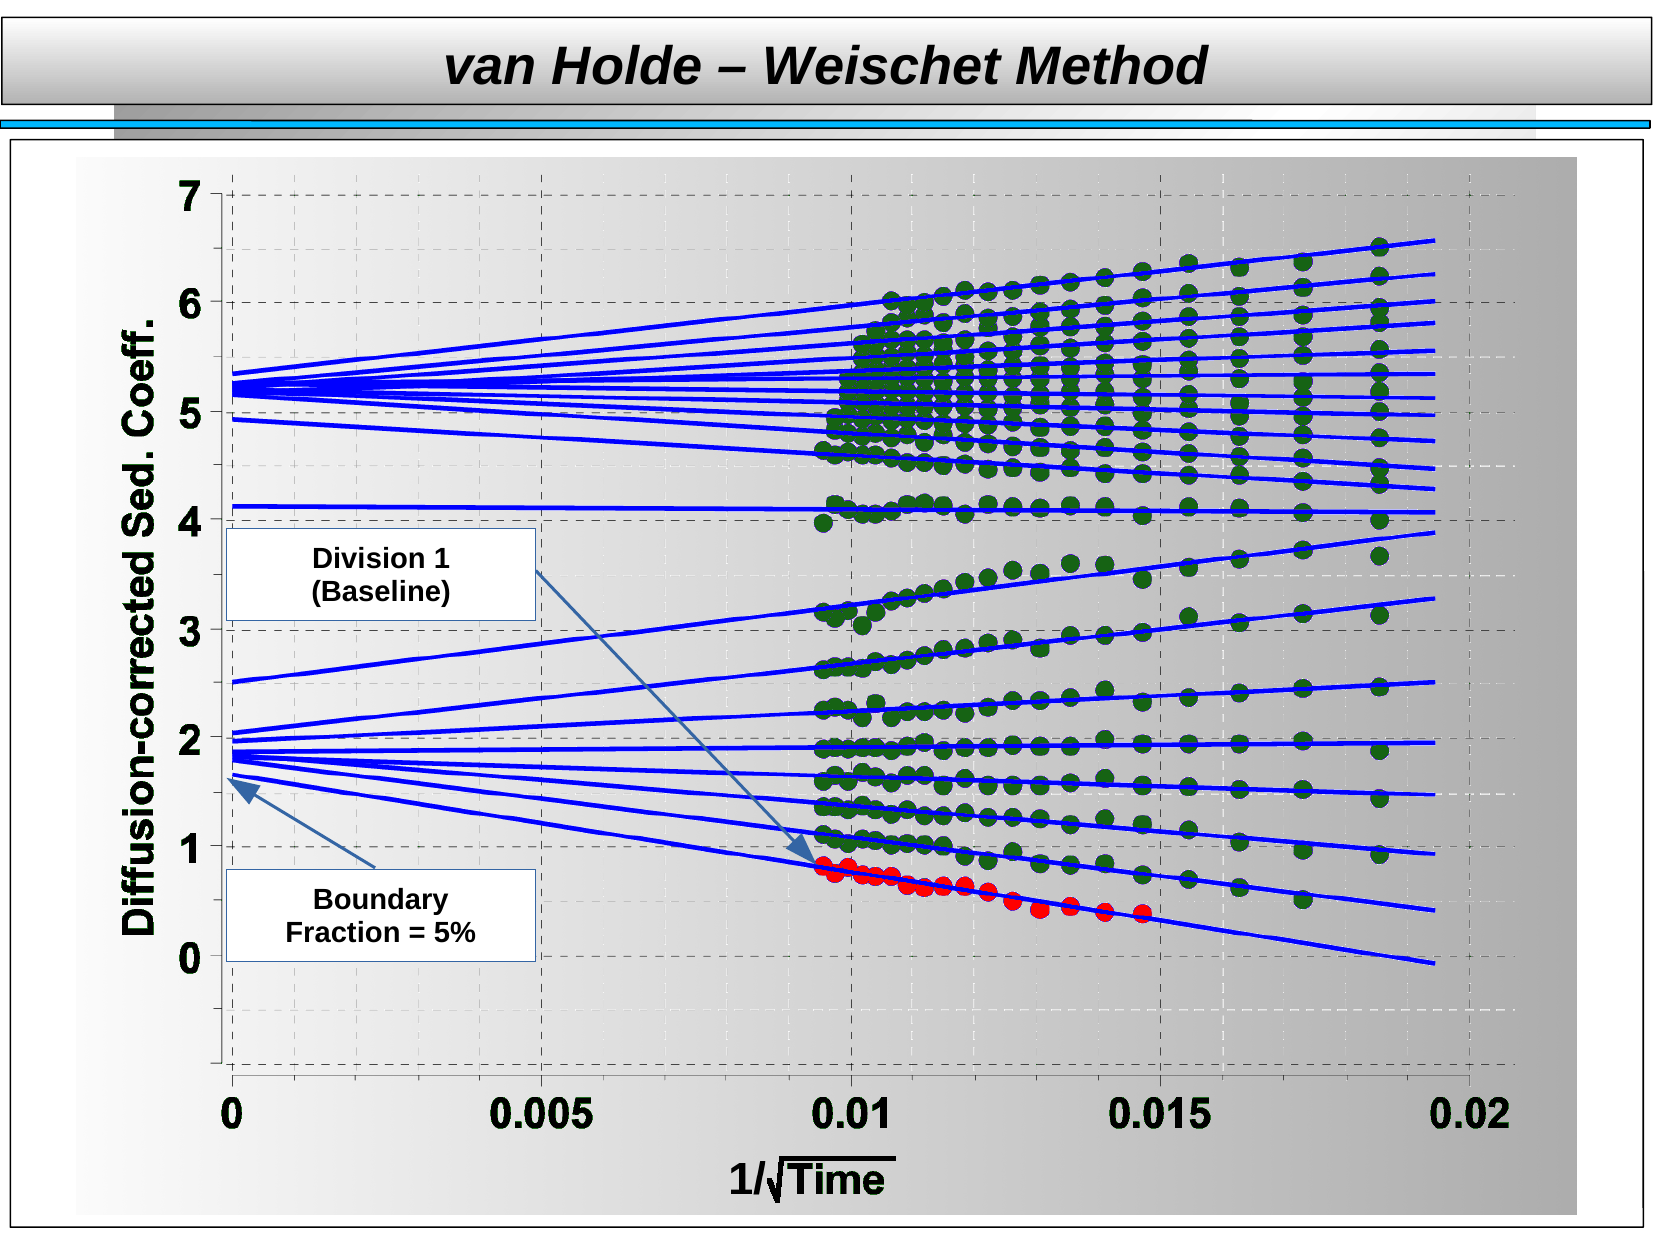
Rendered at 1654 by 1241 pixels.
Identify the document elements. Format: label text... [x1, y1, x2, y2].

text_box van Holde – Weischet Method [1, 17, 1652, 105]
text_box Boundary Fraction = 5% [226, 869, 536, 962]
picture [76, 157, 1577, 1216]
text_box Division 1 (Baseline) [226, 528, 536, 621]
text_box [0, 120, 1651, 129]
text_box [10, 139, 1644, 1228]
